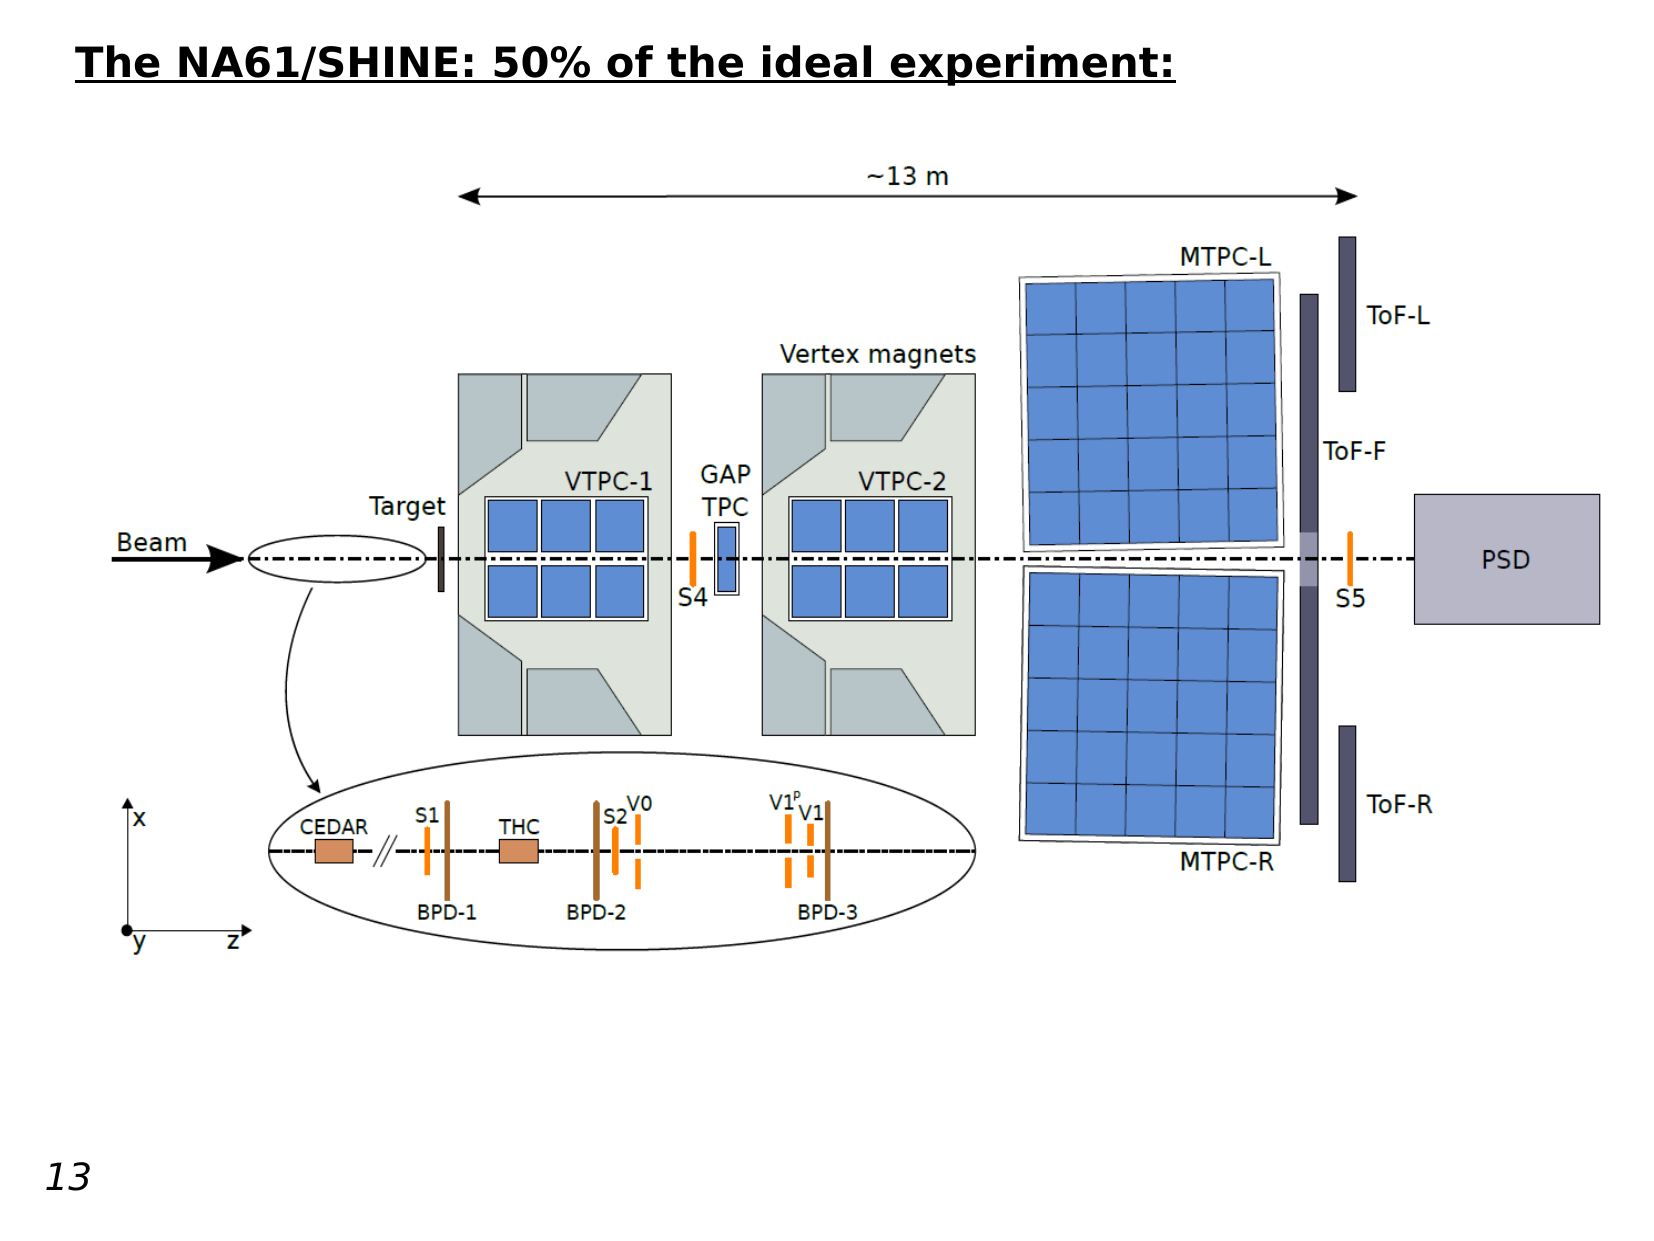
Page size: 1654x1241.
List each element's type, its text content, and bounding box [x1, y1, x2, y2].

picture [104, 157, 1607, 963]
text_box The NA61/SHINE: 50% of the ideal experiment: [75, 38, 1276, 88]
